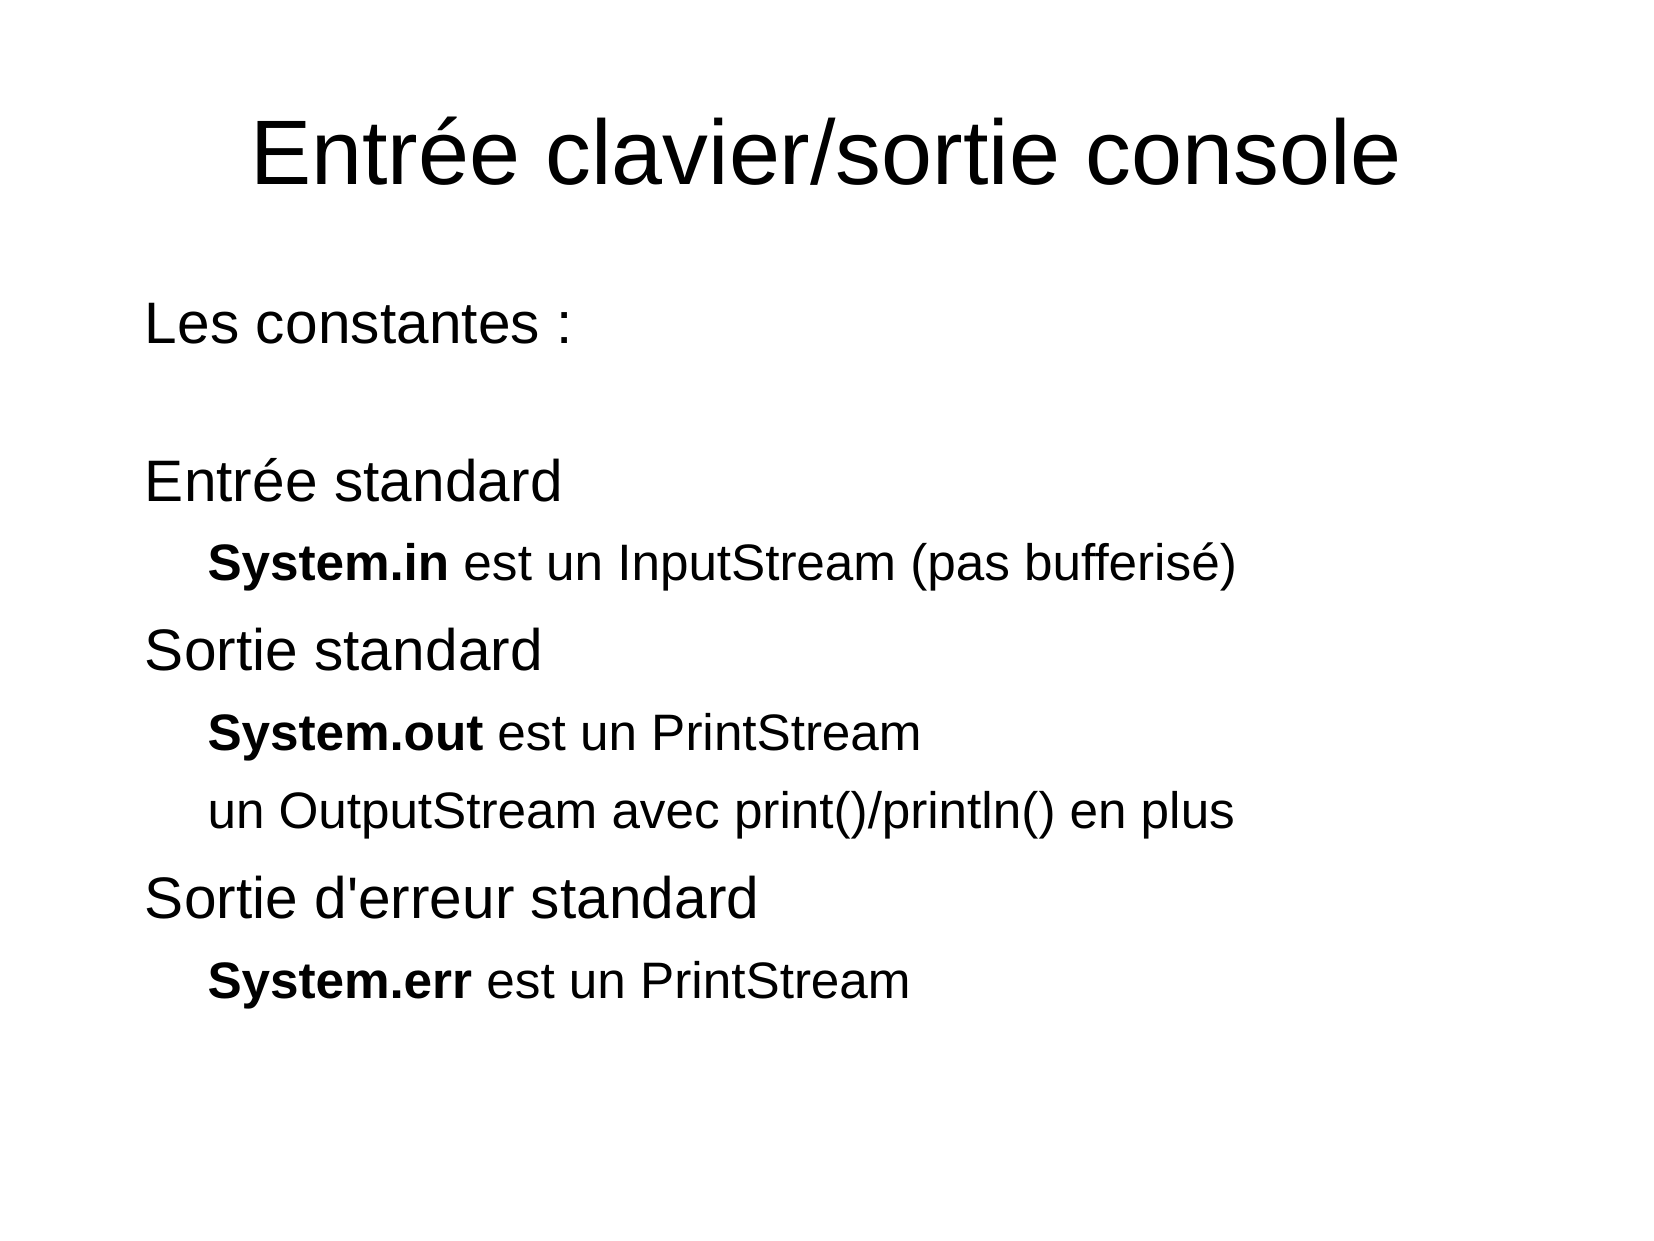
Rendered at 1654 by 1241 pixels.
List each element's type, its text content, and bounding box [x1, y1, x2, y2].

title Entrée clavier/sortie console [82, 49, 1571, 257]
list Les constantes : Entrée standard System.in est un InputStream (pas bufferisé) Sortie standard System.out est un PrintStream un OutputStream avec print()/println() en plus Sortie d'erreur standard System.err est un PrintStream [82, 290, 1571, 1010]
